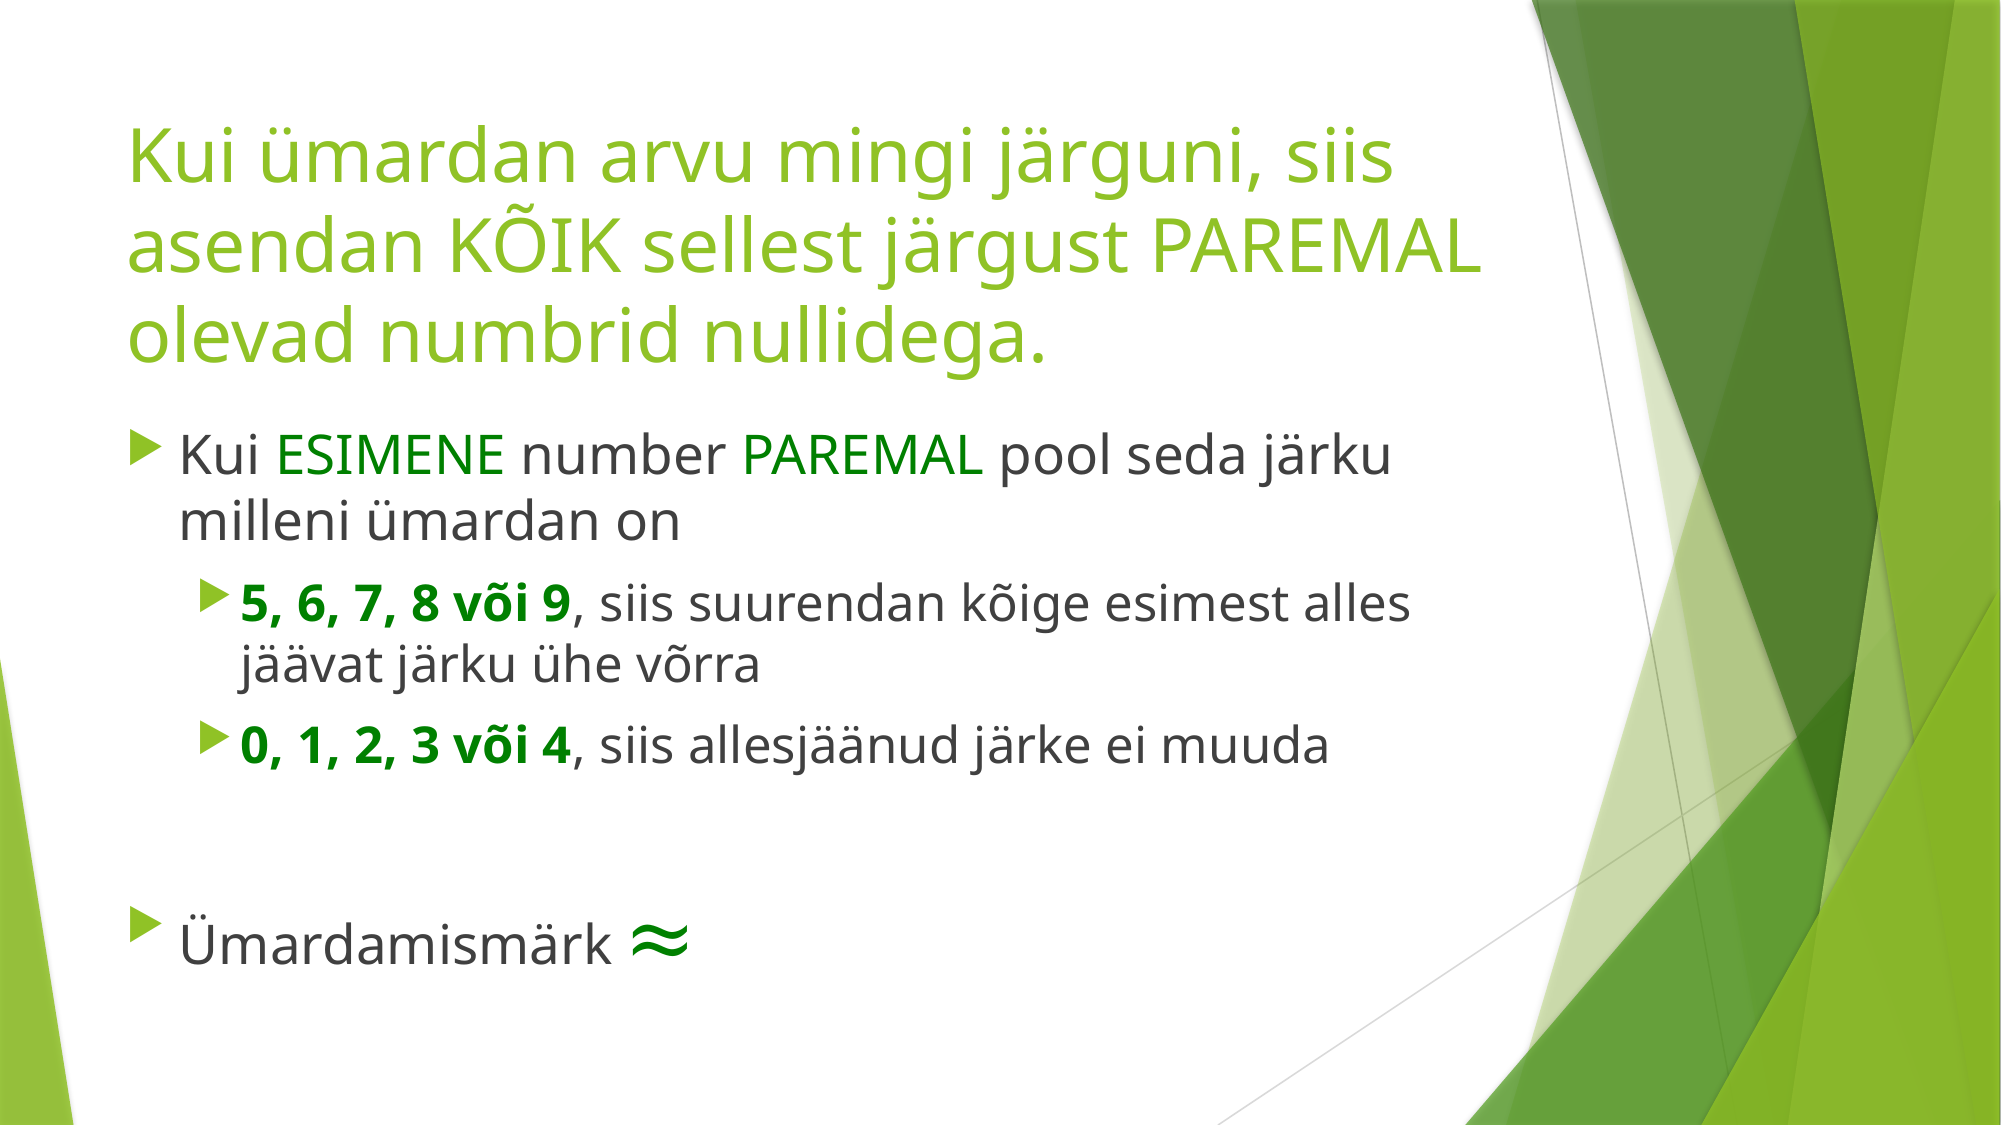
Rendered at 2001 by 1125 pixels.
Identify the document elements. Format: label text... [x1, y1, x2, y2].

list Kui ESIMENE number PAREMAL pool seda järku milleni ümardan on 5, 6, 7, 8 või 9, siis suurendan kõige esimest alles jäävat järku ühe võrra 0, 1, 2, 3 või 4, siis allesjäänud järke ei muuda Ümardamismärk ≈ [111, 412, 1522, 992]
title Kui ümardan arvu mingi järguni, siis asendan KÕIK sellest järgust PAREMAL olevad numbrid nullidega. [111, 99, 1522, 412]
